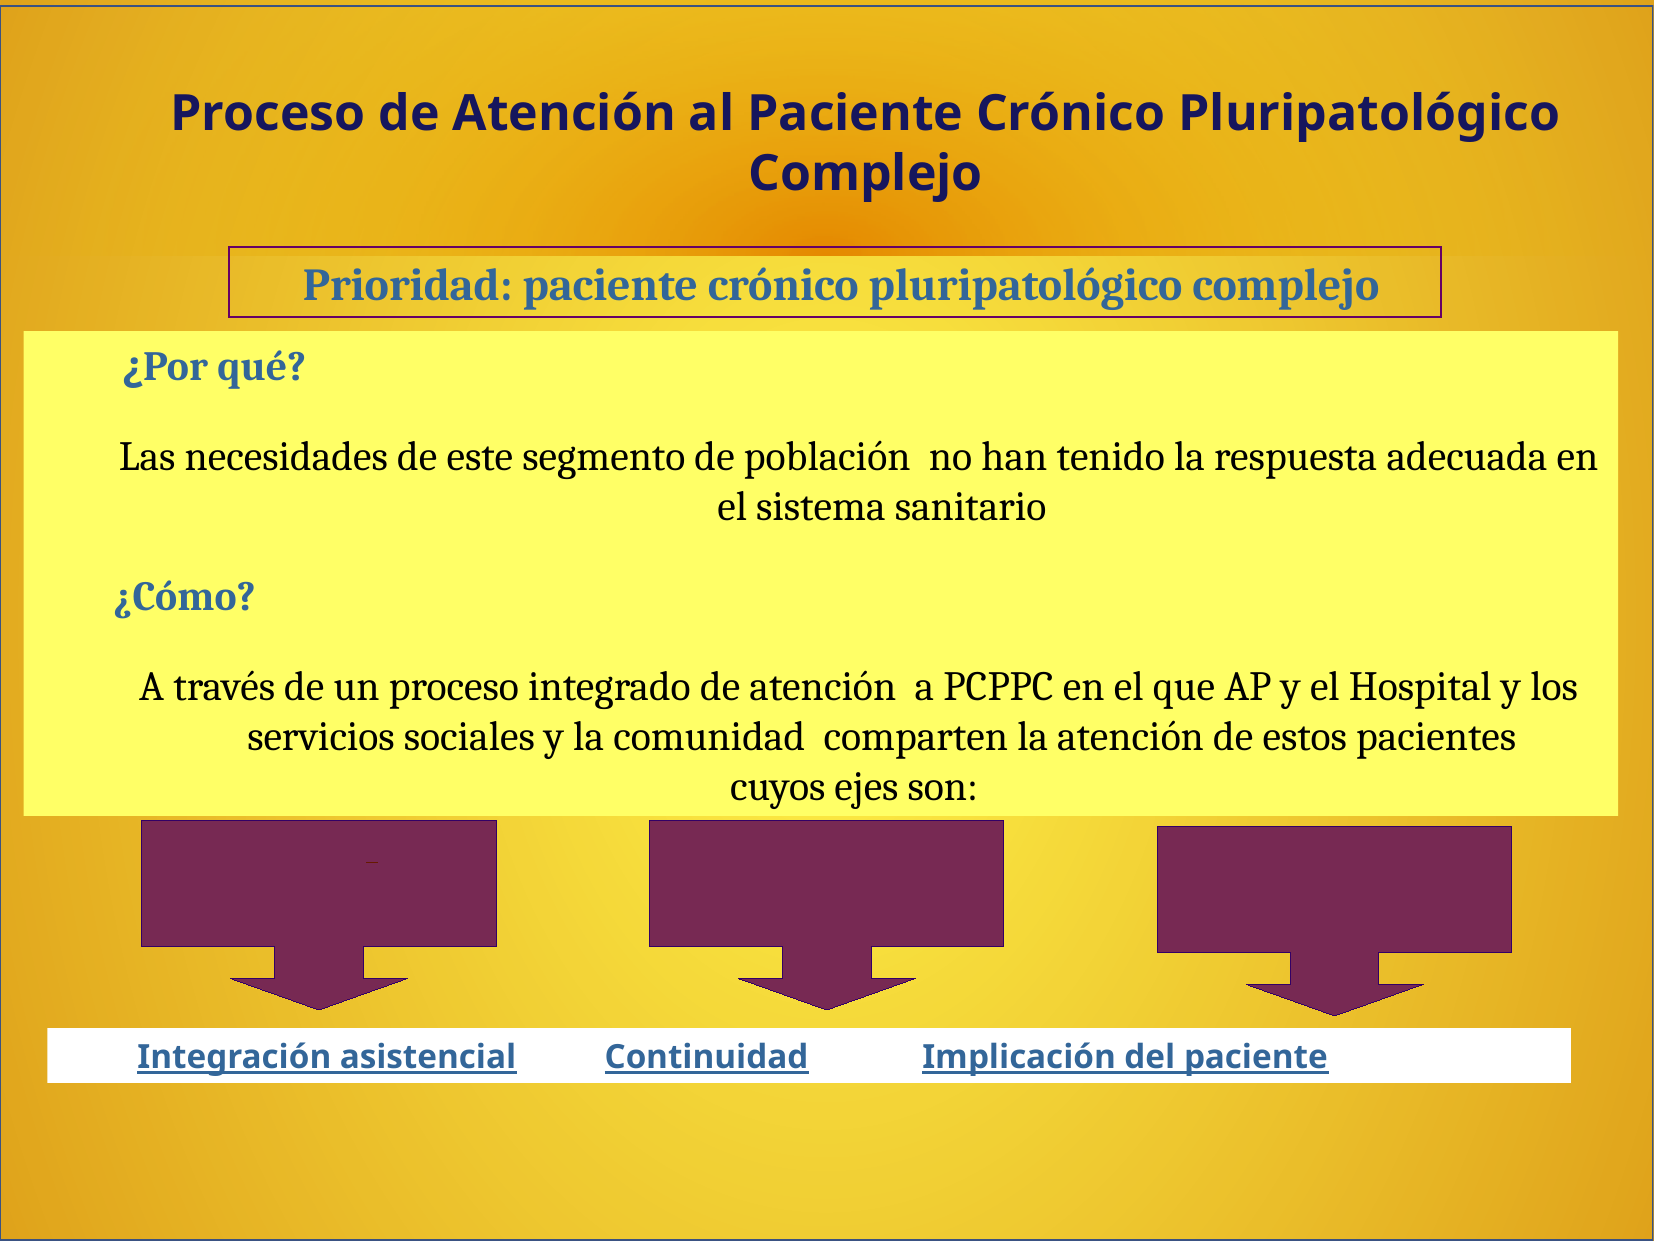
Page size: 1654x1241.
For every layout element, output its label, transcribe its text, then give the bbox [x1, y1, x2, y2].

text_box ¿Por qué? Las necesidades de este segmento de población no han tenido la respuesta adecuada en el sistema sanitario ¿Cómo? A través de un proceso integrado de atención a PCPPC en el que AP y el Hospital y los servicios sociales y la comunidad comparten la atención de estos pacientes cuyos ejes son: [23, 331, 1619, 816]
text_box Prioridad: paciente crónico pluripatológico complejo [228, 247, 1441, 318]
text_box Integración asistencial Continuidad Implicación del paciente [47, 1028, 1571, 1083]
text_box Proceso de Atención al Paciente Crónico Pluripatológico Complejo [110, 73, 1622, 208]
text_box [649, 820, 1004, 1010]
text_box [141, 820, 497, 1010]
text_box [1157, 826, 1512, 1016]
